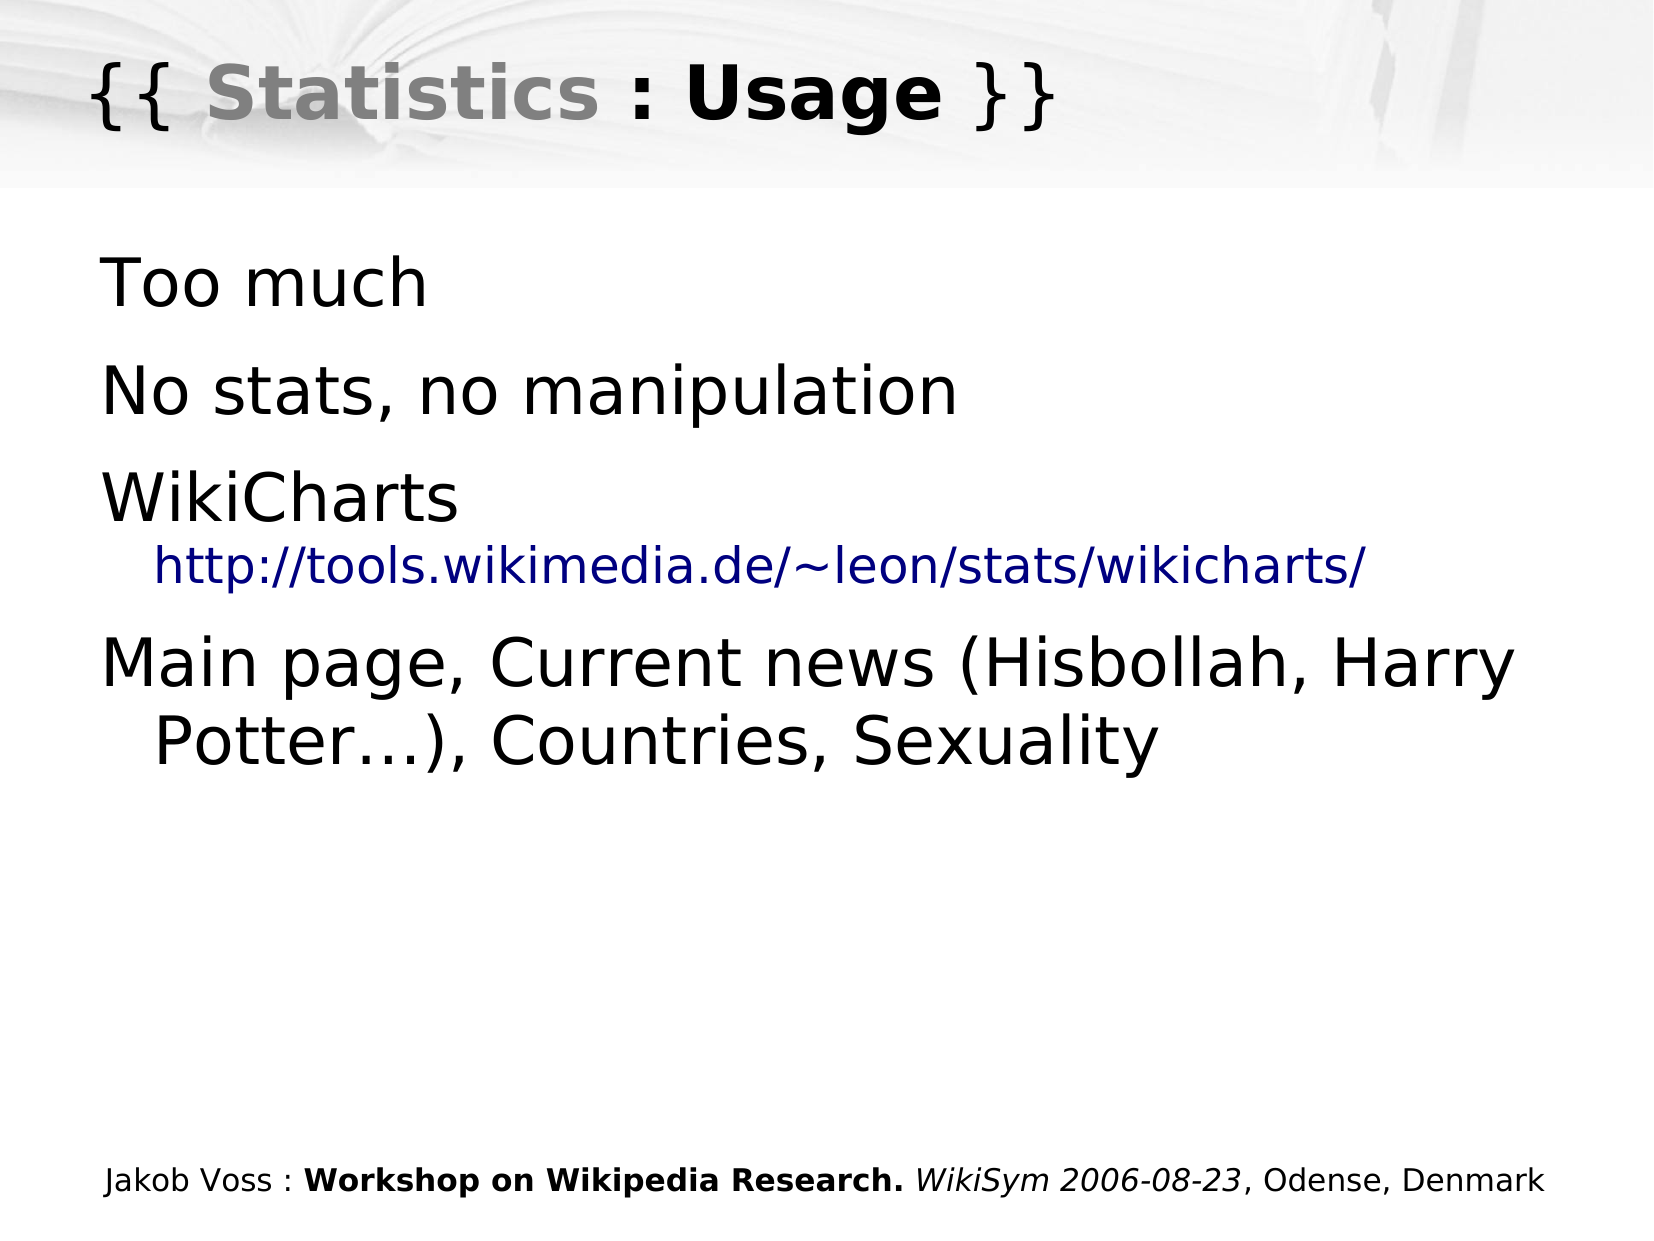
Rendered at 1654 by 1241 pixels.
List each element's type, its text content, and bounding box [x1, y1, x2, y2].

list Too much No stats, no manipulation WikiCharts http://tools.wikimedia.de/~leon/stats/wikicharts/ Main page, Current news (Hisbollah, Harry Potter…), Countries, Sexuality [82, 244, 1571, 1091]
title {{ Statistics : Usage }} [82, 37, 1571, 151]
picture [0, 0, 1654, 188]
